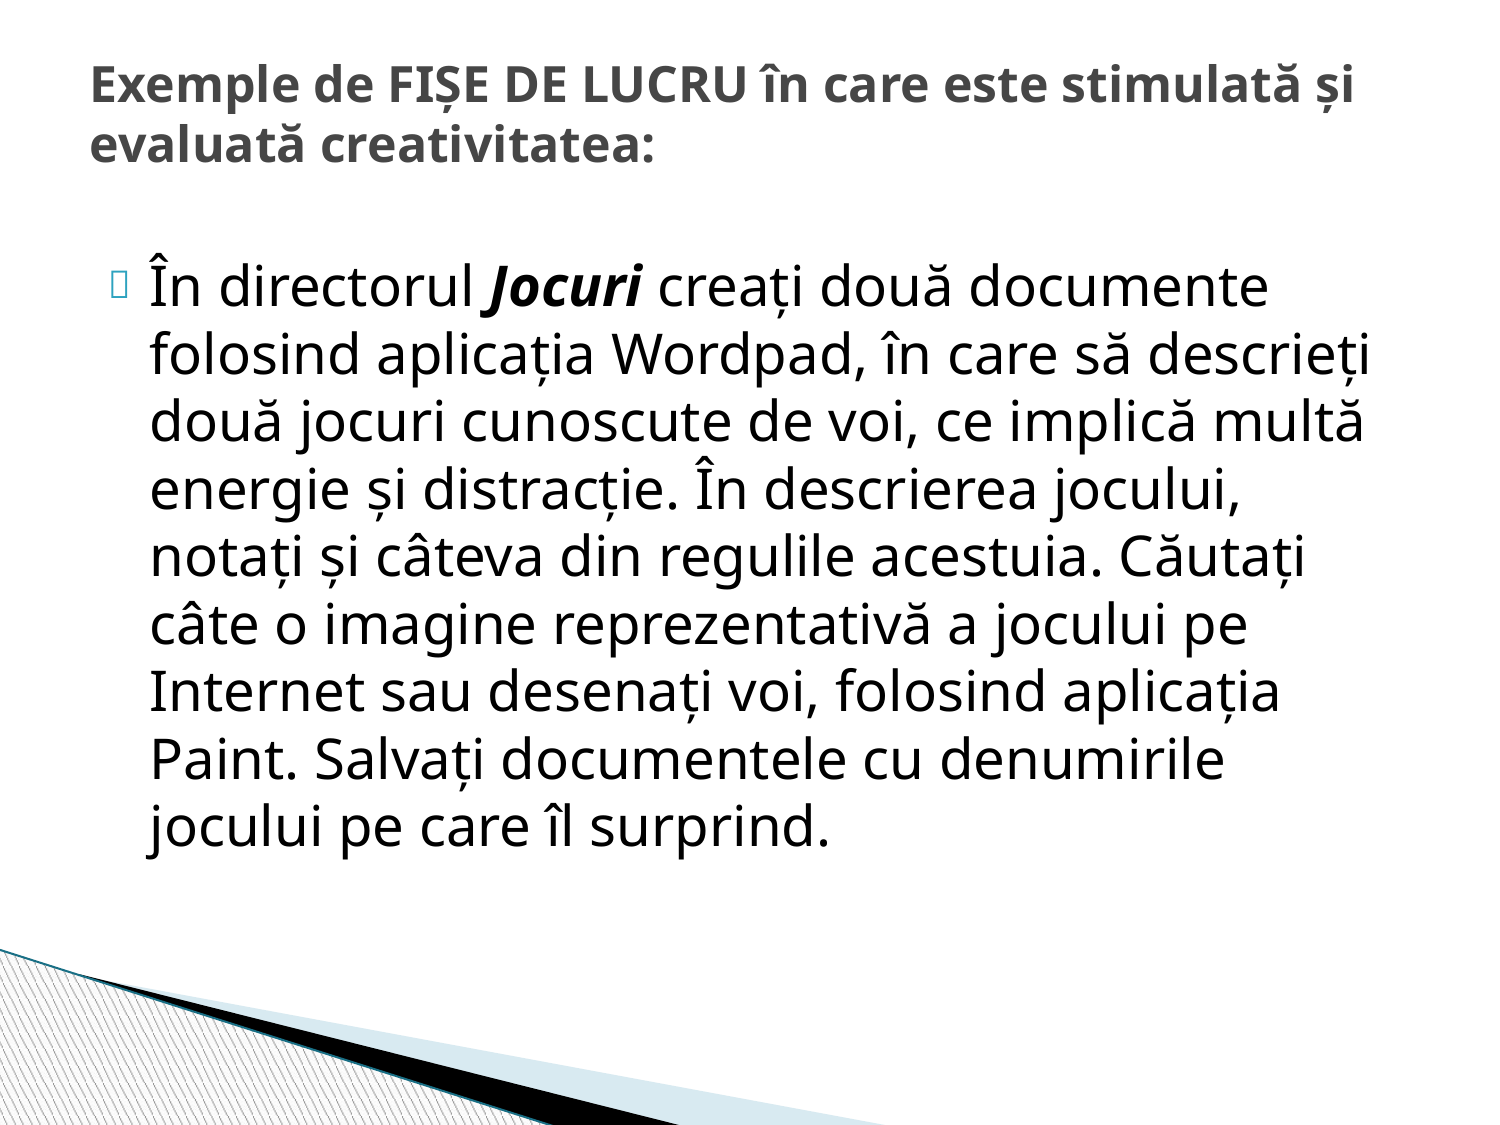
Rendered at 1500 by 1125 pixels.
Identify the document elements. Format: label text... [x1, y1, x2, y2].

title Exemple de FIȘE DE LUCRU în care este stimulată și evaluată creativitatea: [75, 45, 1425, 233]
picture [0, 952, 543, 1125]
list În directorul Jocuri creați două documente folosind aplicația Wordpad, în care să descrieți două jocuri cunoscute de voi, ce implică multă energie și distracție. În descrierea jocului, notați și câteva din regulile acestuia. Căutați câte o imagine reprezentativă a jocului pe Internet sau desenați voi, folosind aplicația Paint. Salvați documentele cu denumirile jocului pe care îl surprind. [75, 243, 1425, 986]
